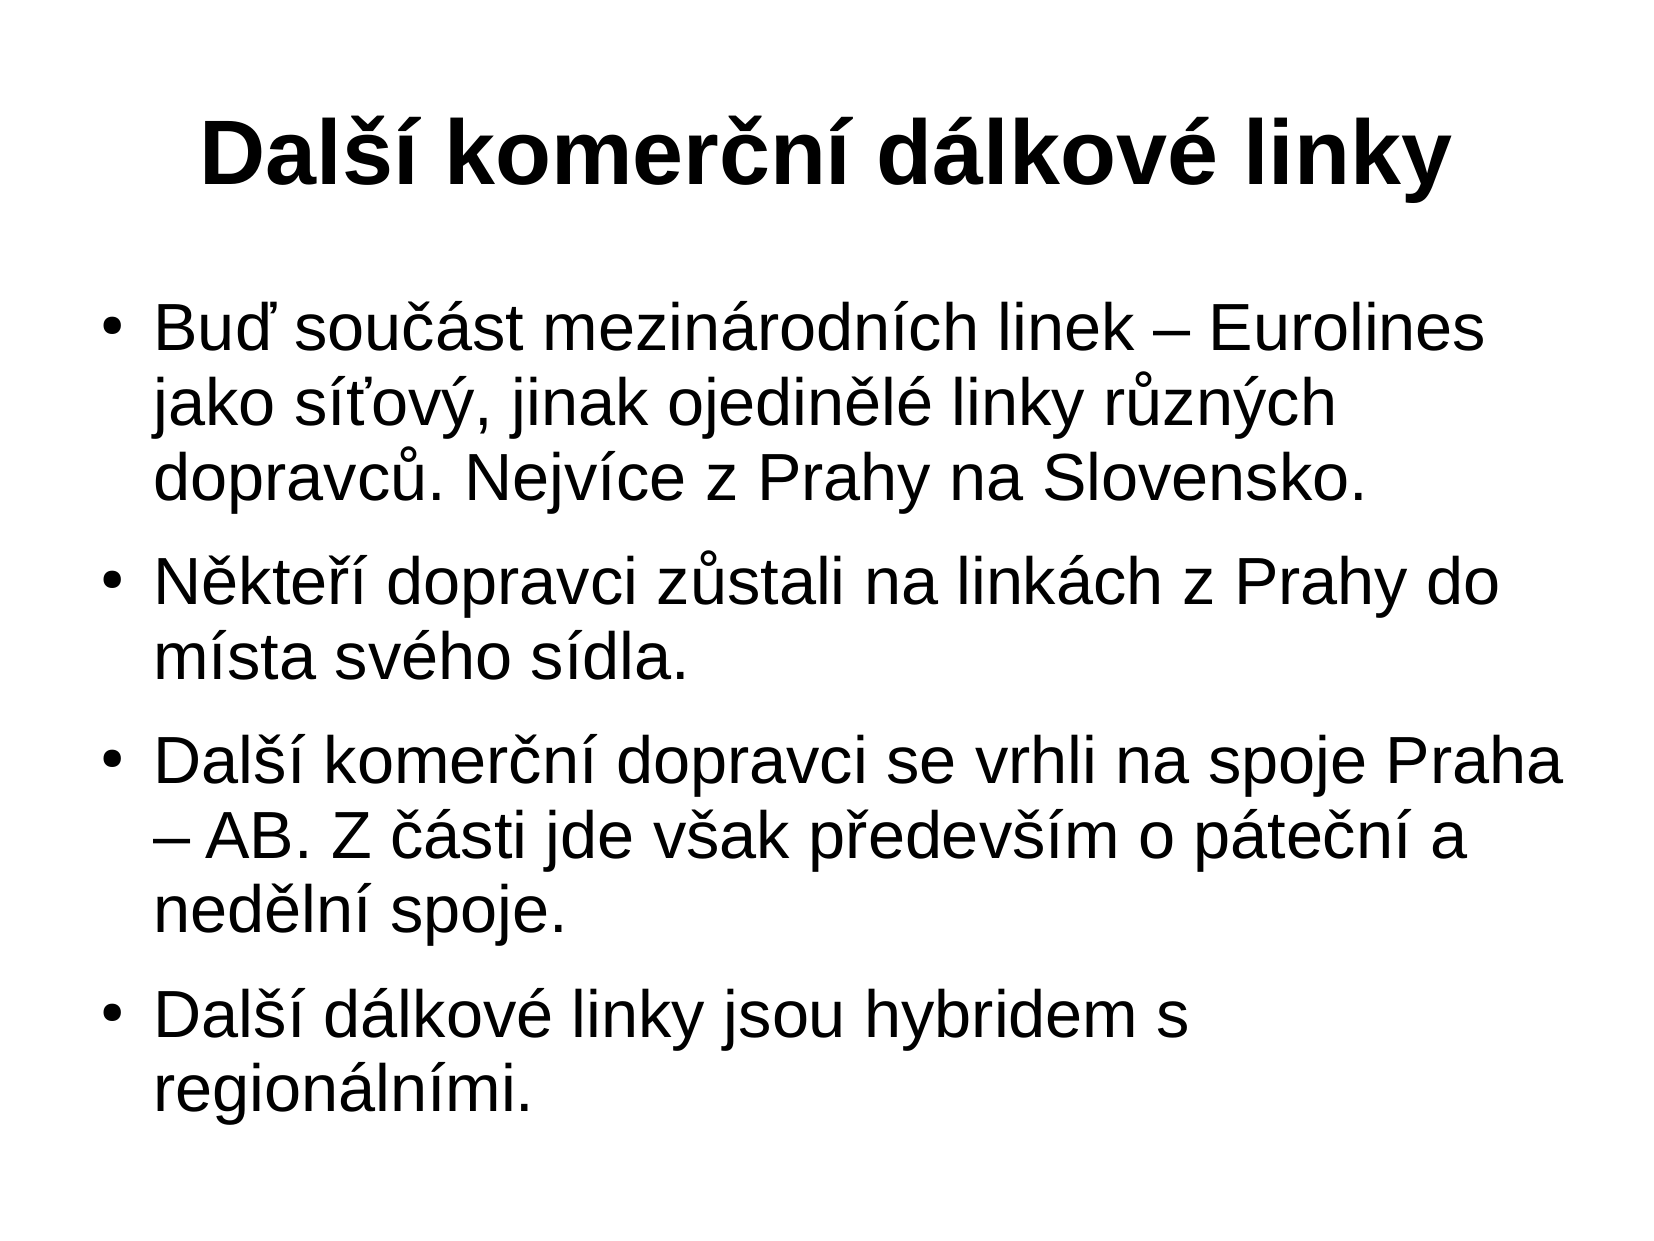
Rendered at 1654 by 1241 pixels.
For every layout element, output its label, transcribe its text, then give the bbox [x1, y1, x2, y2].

list Buď součást mezinárodních linek – Eurolines jako síťový, jinak ojedinělé linky různých dopravců. Nejvíce z Prahy na Slovensko. Někteří dopravci zůstali na linkách z Prahy do místa svého sídla. Další komerční dopravci se vrhli na spoje Praha – AB. Z části jde však především o páteční a nedělní spoje. Další dálkové linky jsou hybridem s regionálními. [82, 290, 1571, 1127]
title Další komerční dálkové linky [82, 49, 1571, 257]
